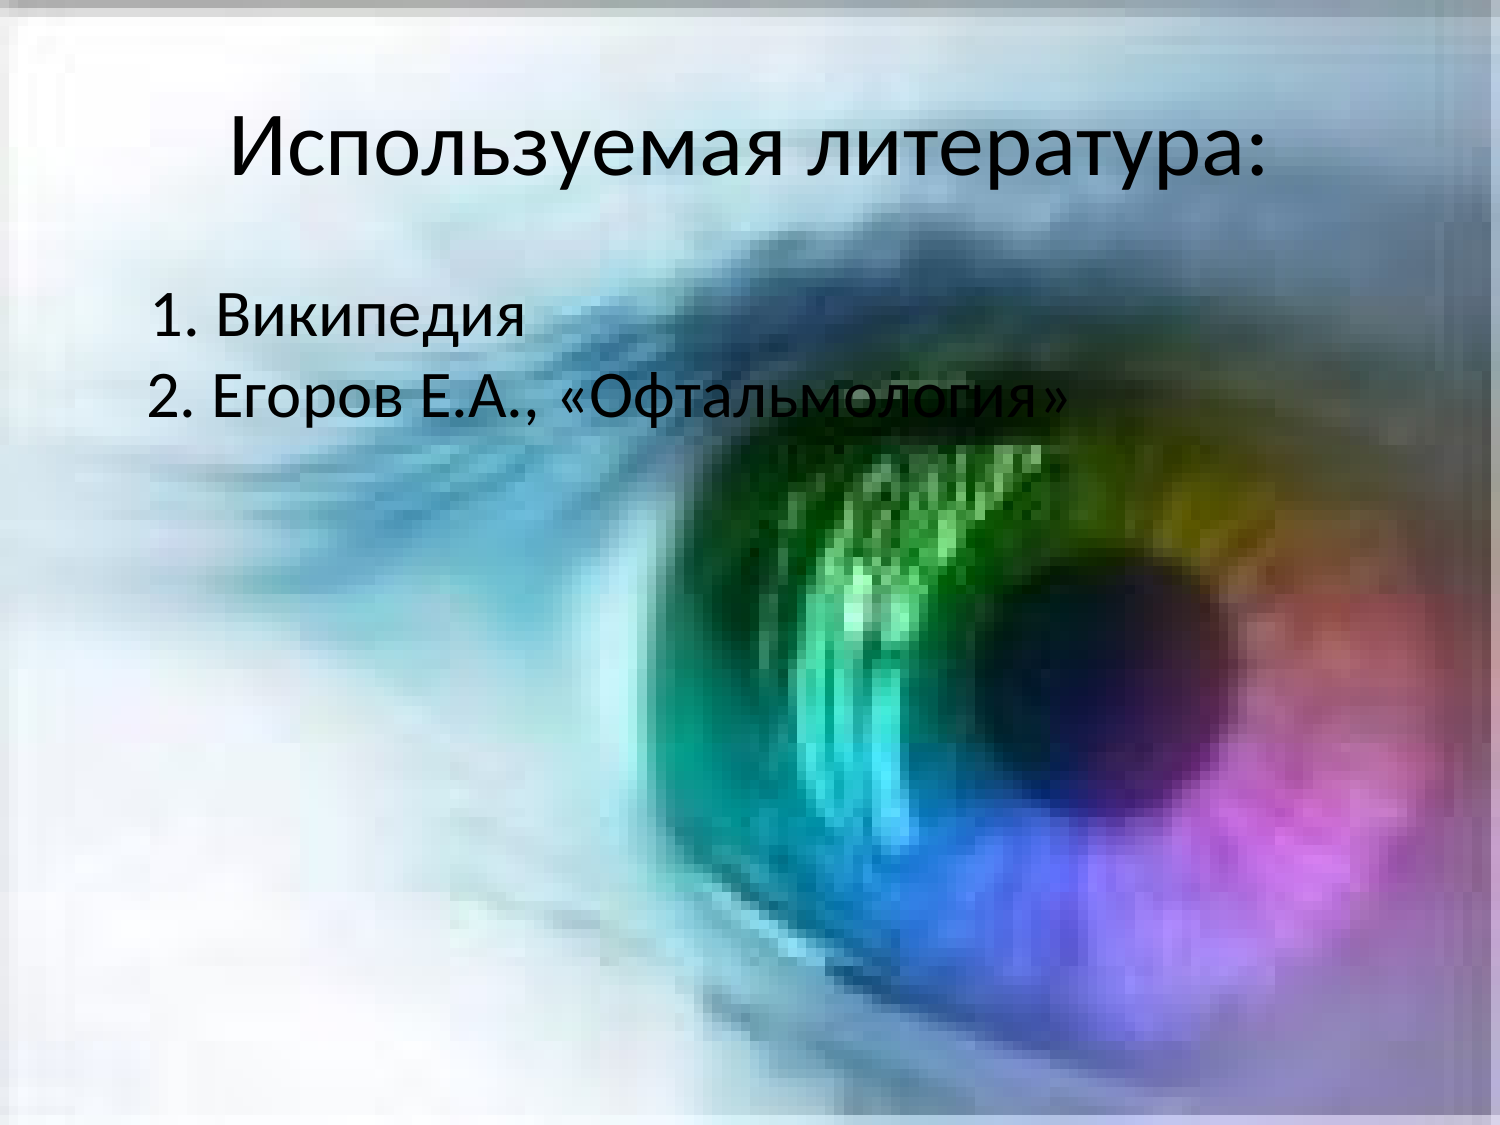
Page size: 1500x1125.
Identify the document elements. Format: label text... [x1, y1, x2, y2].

picture [0, 0, 1500, 1125]
list 1. Википедия 2. Егоров Е.А., «Офтальмология» [75, 262, 1425, 1006]
title Используемая литература: [75, 20, 1425, 257]
